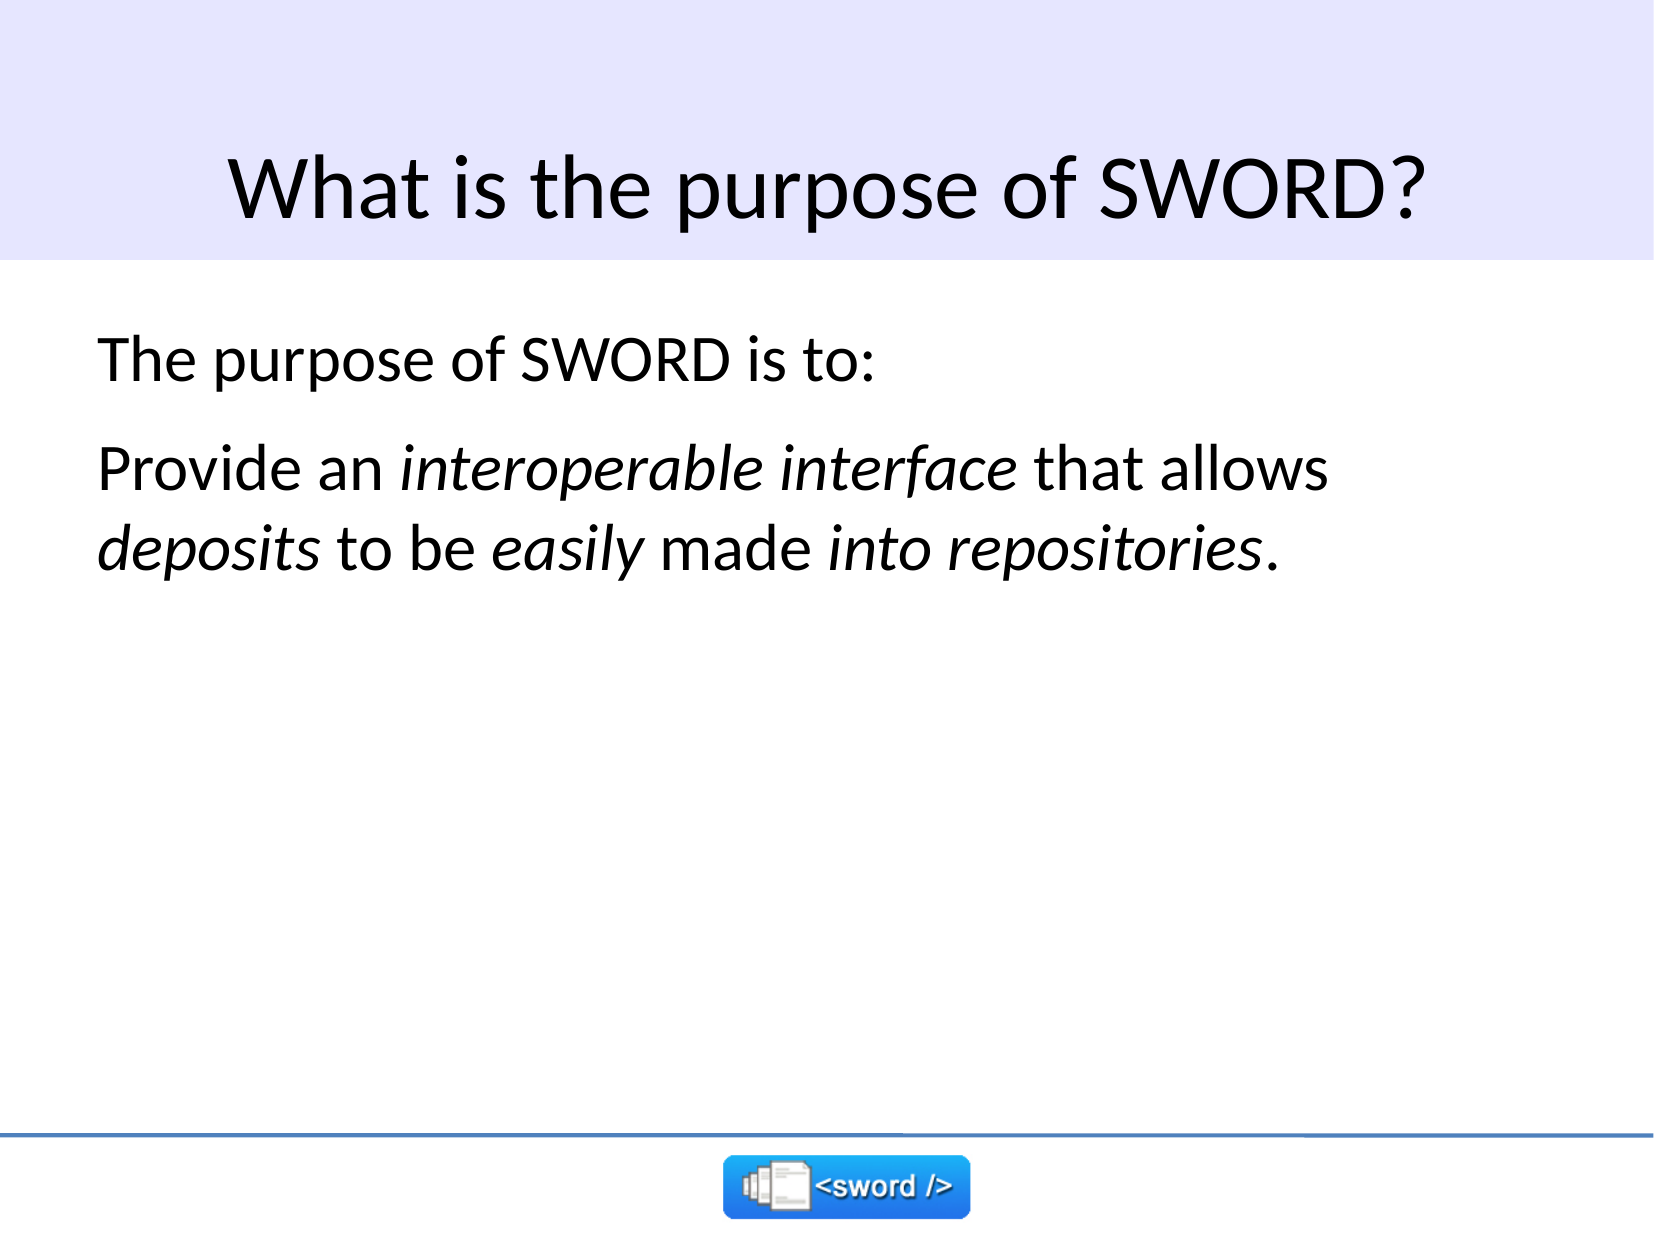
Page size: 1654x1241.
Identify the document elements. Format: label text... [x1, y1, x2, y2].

picture [722, 1154, 973, 1223]
list The purpose of SWORD is to: Provide an interoperable interface that allows deposits to be easily made into repositories. [82, 307, 1571, 1126]
text_box What is the purpose of SWORD? [76, 142, 1584, 250]
